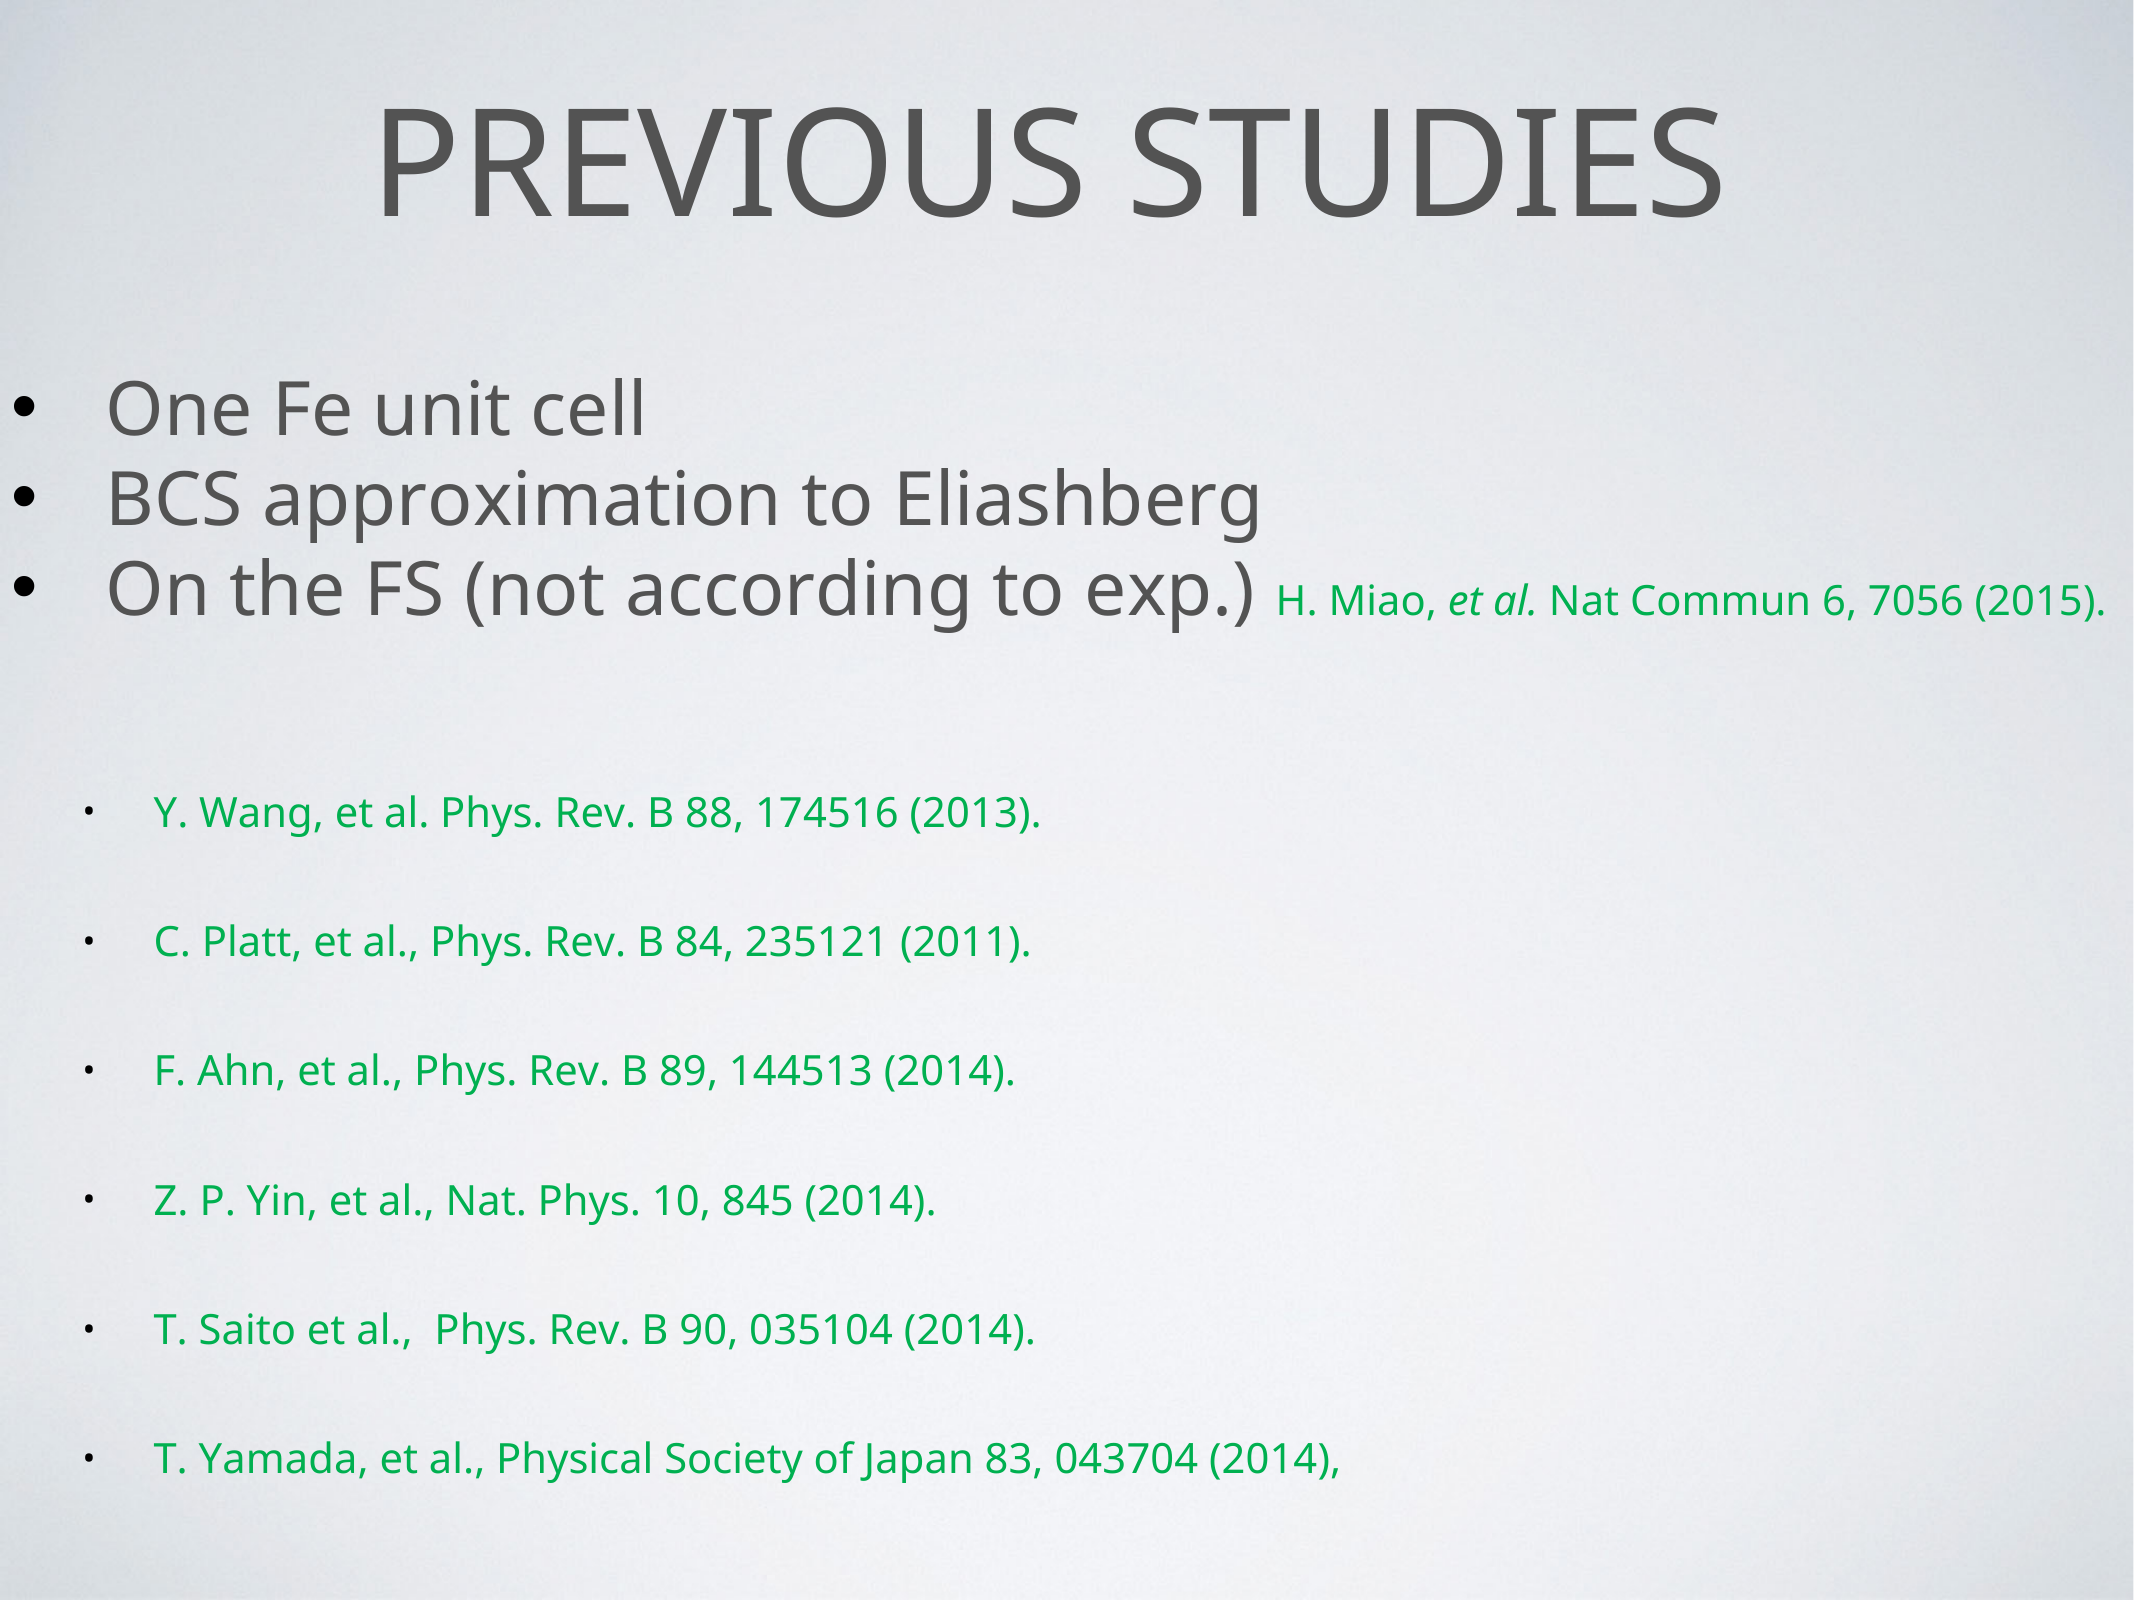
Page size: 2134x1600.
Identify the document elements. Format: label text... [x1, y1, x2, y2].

title Previous studies [41, 0, 2058, 351]
list Y. Wang, et al. Phys. Rev. B 88, 174516 (2013). C. Platt, et al., Phys. Rev. B 84, 235121 (2011). F. Ahn, et al., Phys. Rev. B 89, 144513 (2014). Z. P. Yin, et al., Nat. Phys. 10, 845 (2014). T. Saito et al., Phys. Rev. B 90, 035104 (2014). T. Yamada, et al., Physical Society of Japan 83, 043704 (2014), [74, 617, 2092, 1600]
text_box One Fe unit cell BCS approximation to Eliashberg On the FS (not according to exp.) H. Miao, et al. Nat Commun 6, 7056 (2015). [3, 351, 2070, 641]
